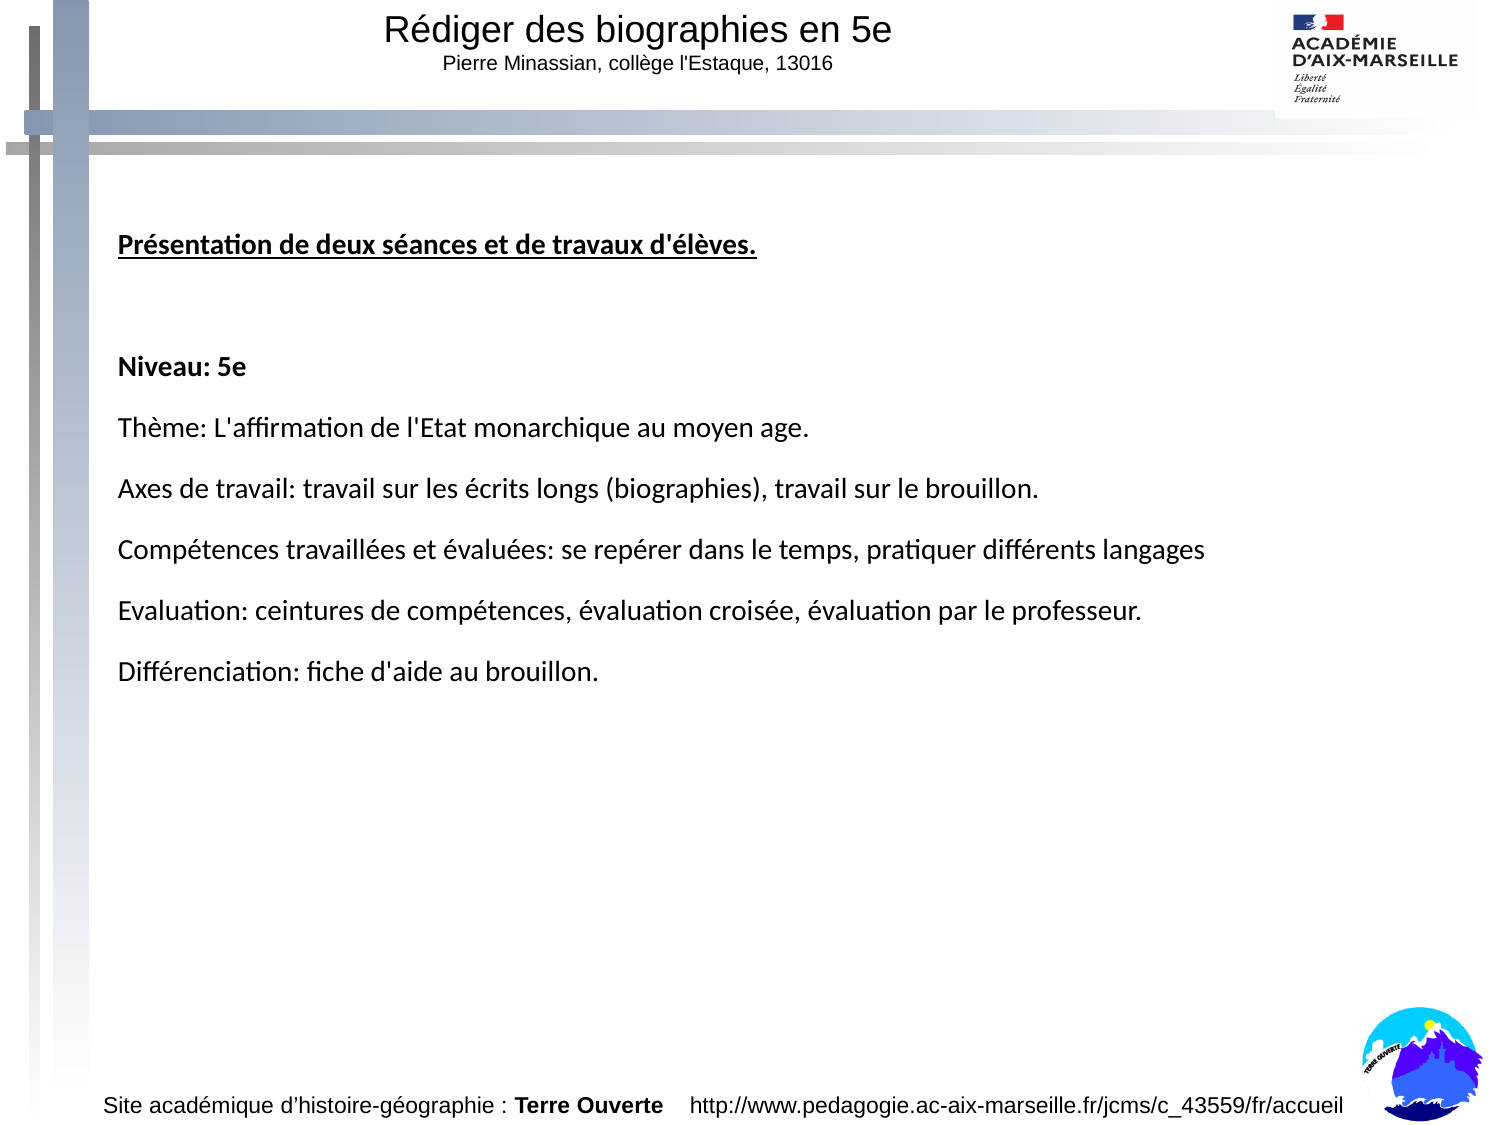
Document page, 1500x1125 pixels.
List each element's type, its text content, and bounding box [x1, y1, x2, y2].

text_box Site académique d’histoire-géographie : Terre Ouverte http://www.pedagogie.ac-aix-marseille.fr/jcms/c_43559/fr/accueil [88, 1083, 1361, 1125]
list Présentation de deux séances et de travaux d'élèves. Niveau: 5e Thème: L'affirmation de l'Etat monarchique au moyen age. Axes de travail: travail sur les écrits longs (biographies), travail sur le brouillon. Compétences travaillées et évaluées: se repérer dans le temps, pratiquer différents langages Evaluation: ceintures de compétences, évaluation croisée, évaluation par le professeur. Différenciation: fiche d'aide au brouillon. [103, 222, 1397, 981]
text_box [5, 0, 1454, 1121]
picture [1360, 1006, 1484, 1122]
text_box Rédiger des biographies en 5e Pierre Minassian, collège l'Estaque, 13016 [88, 0, 1188, 83]
picture [1275, 0, 1476, 118]
